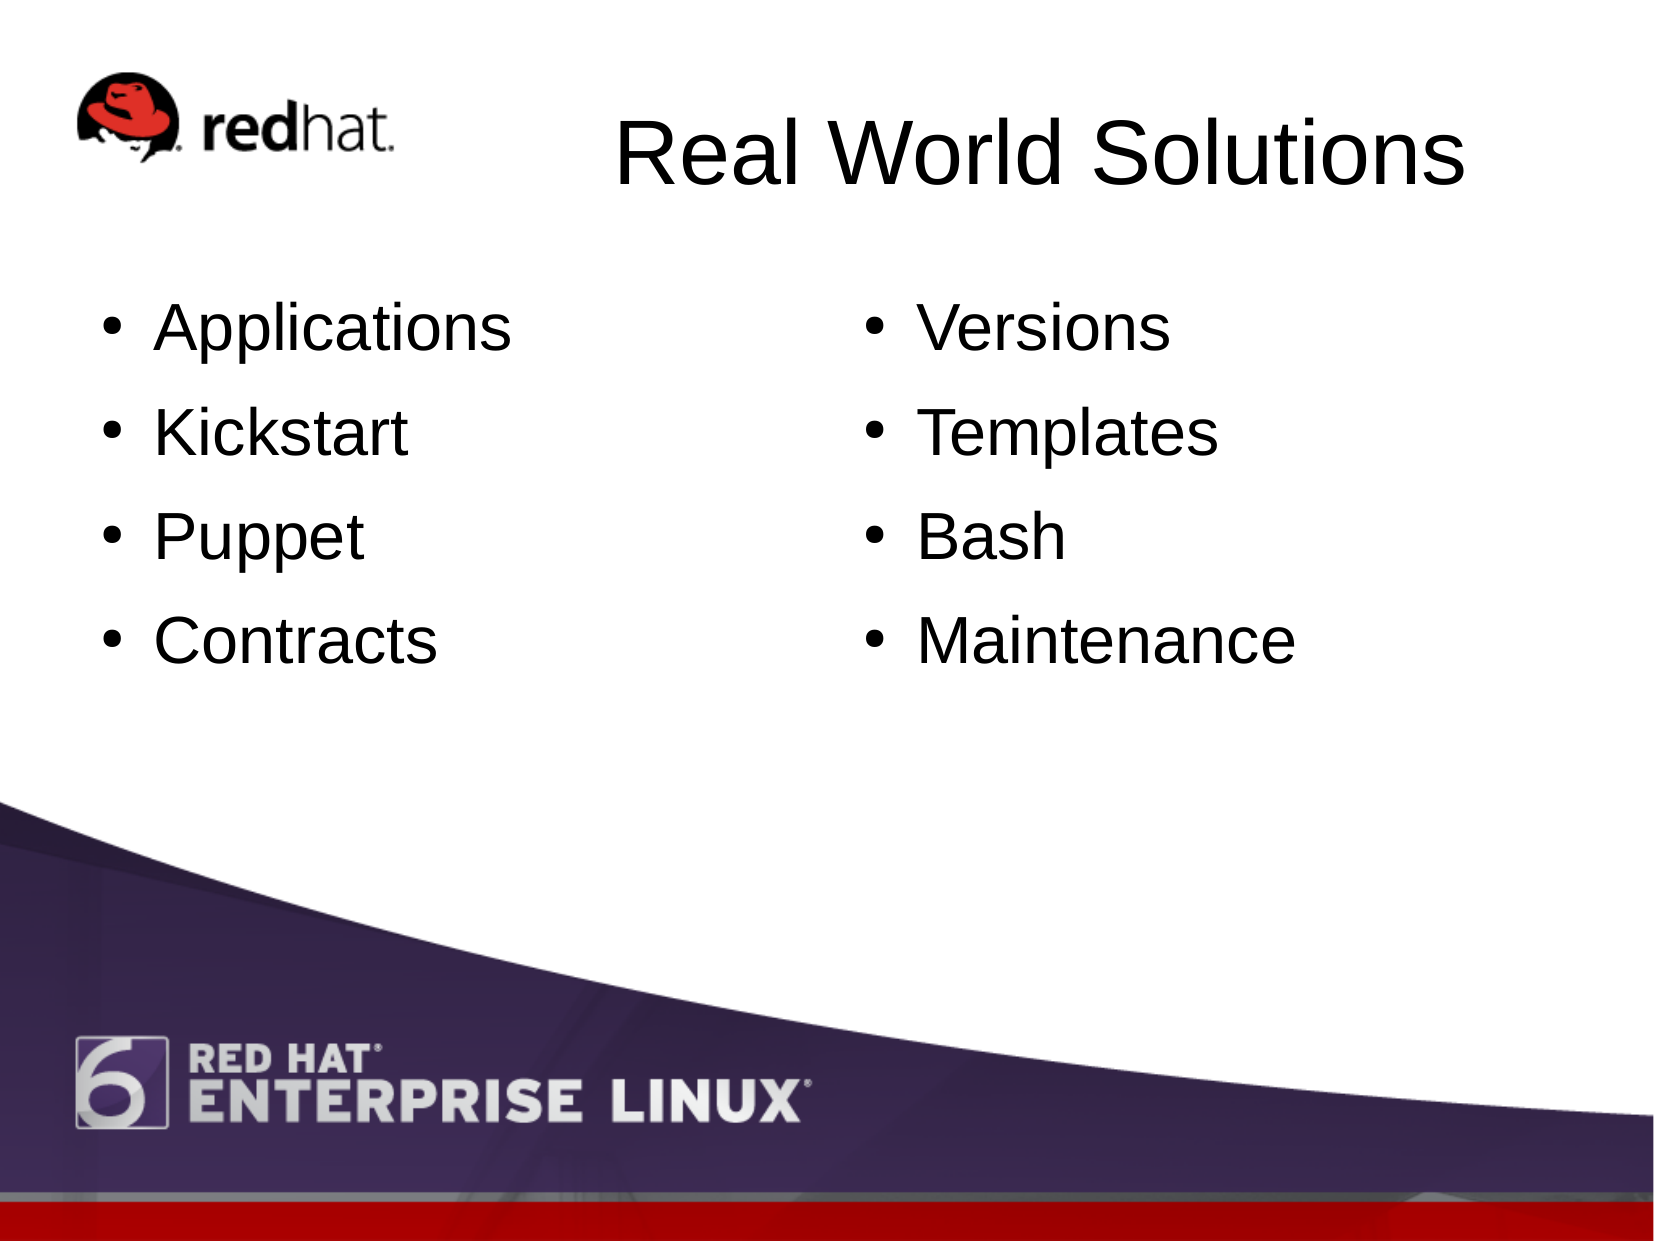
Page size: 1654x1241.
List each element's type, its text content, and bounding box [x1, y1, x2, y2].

list Versions Templates Bash Maintenance [845, 290, 1572, 1010]
picture [0, 0, 1654, 1241]
list Applications Kickstart Puppet Contracts [82, 290, 809, 1010]
title Real World Solutions [82, 49, 1571, 257]
